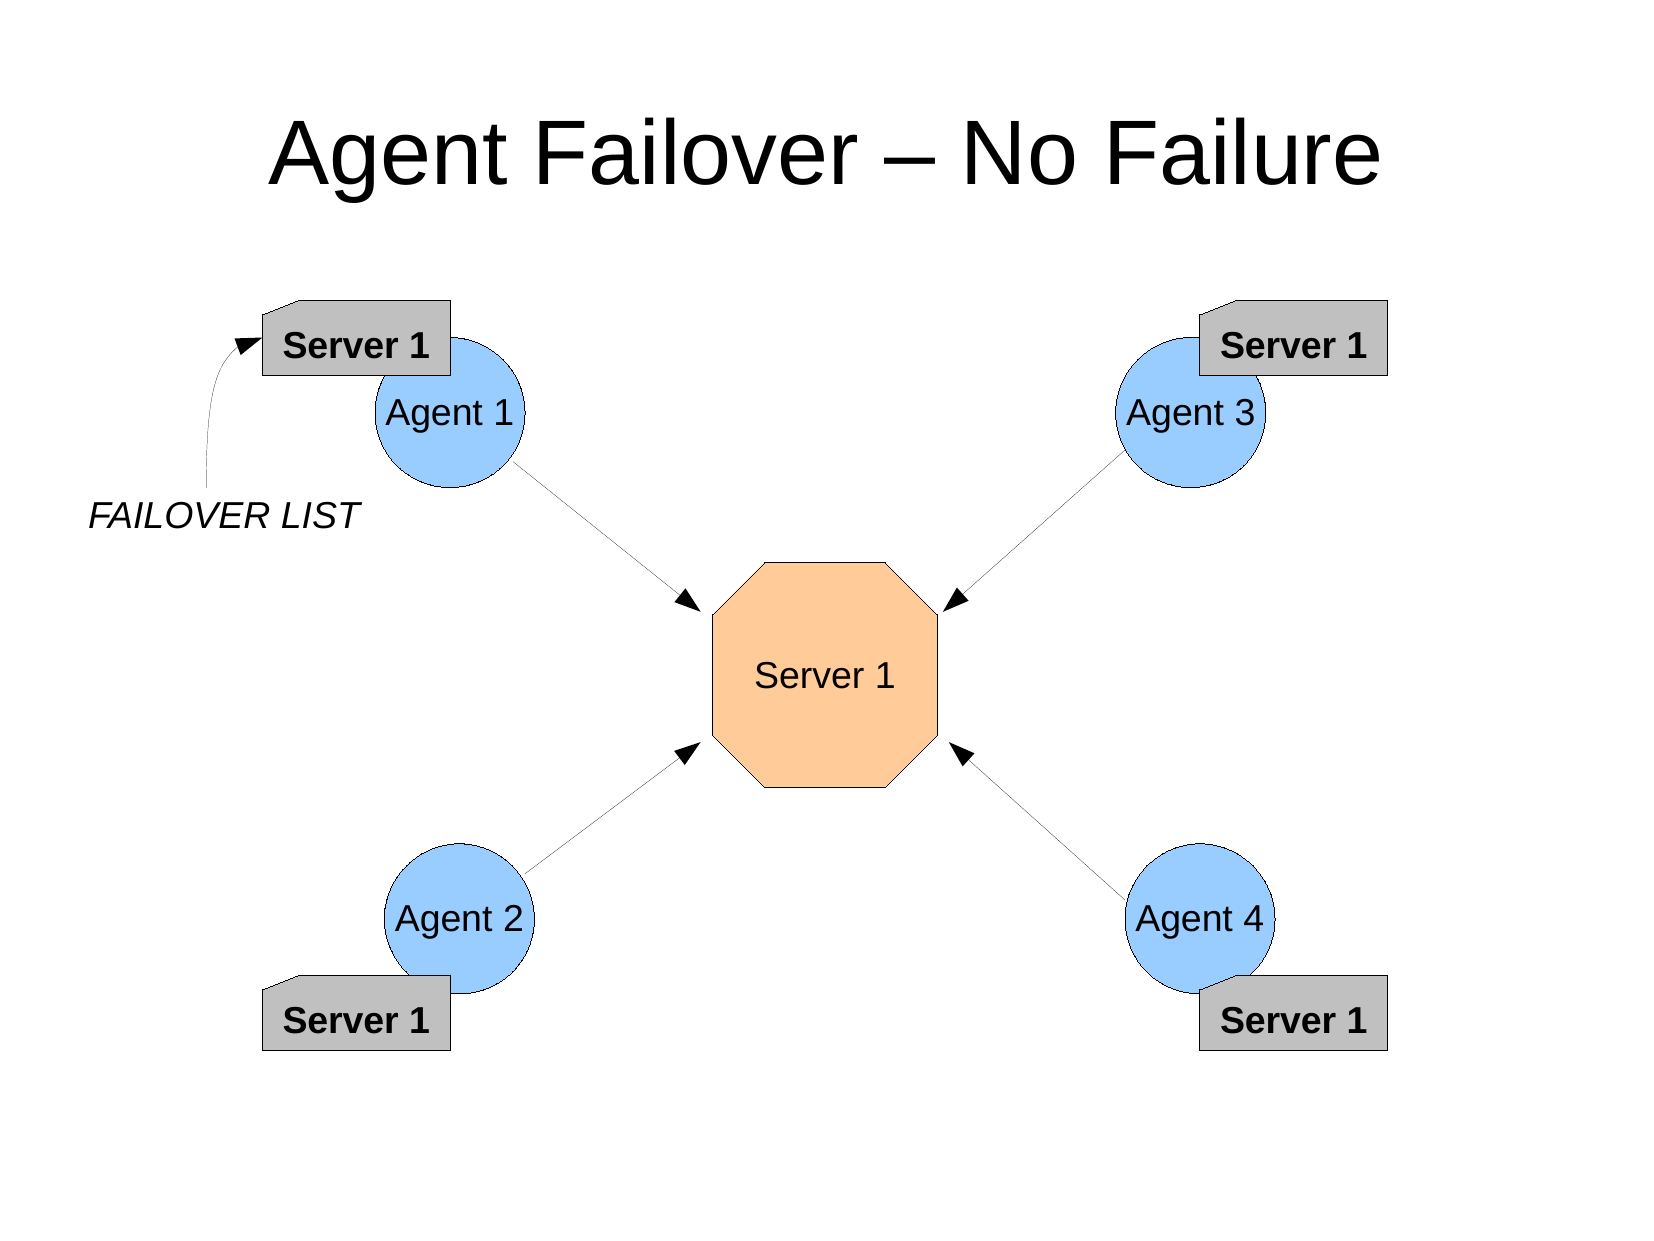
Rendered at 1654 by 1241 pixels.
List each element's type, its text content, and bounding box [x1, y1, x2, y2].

text_box Server 1 [1199, 300, 1388, 376]
text_box FAILOVER LIST [37, 487, 376, 545]
text_box Agent 2 [384, 843, 535, 994]
text_box Agent 3 [1115, 337, 1266, 488]
text_box Server 1 [262, 975, 451, 1051]
title Agent Failover – No Failure [82, 56, 1571, 250]
text_box Server 1 [712, 562, 938, 788]
text_box Server 1 [1199, 975, 1388, 1051]
text_box Server 1 [262, 300, 451, 376]
text_box Agent 1 [375, 337, 526, 488]
text_box Agent 4 [1125, 843, 1276, 994]
